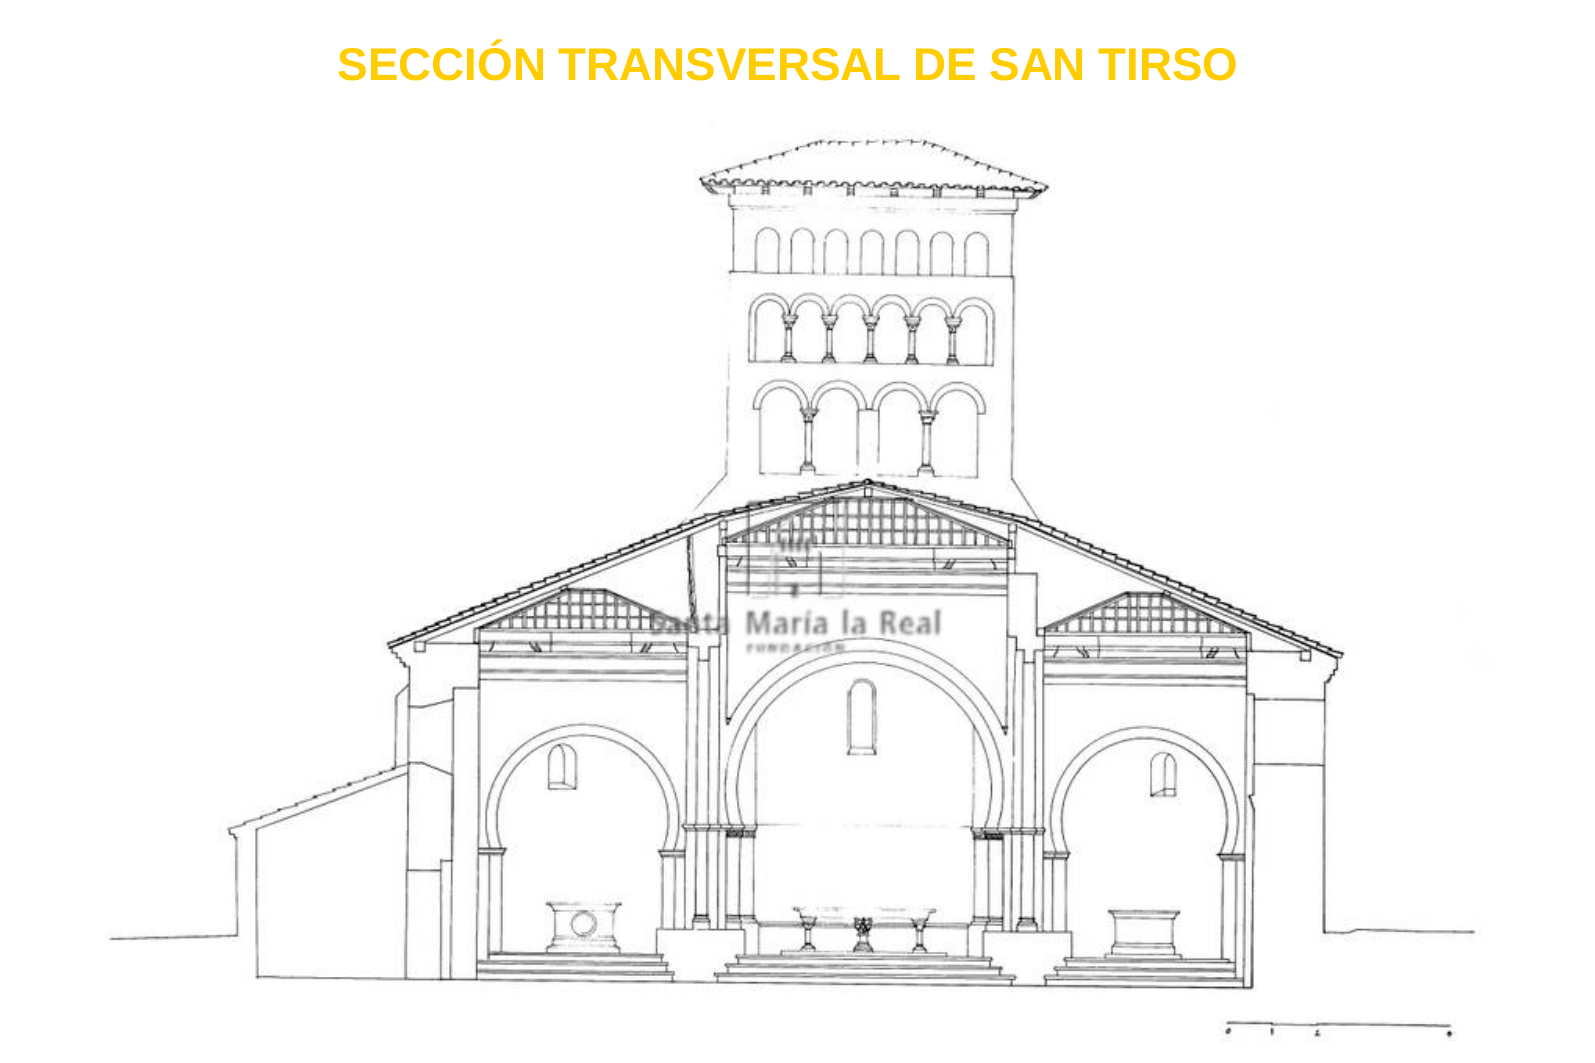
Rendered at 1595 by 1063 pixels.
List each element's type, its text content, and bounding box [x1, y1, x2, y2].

picture [93, 118, 1501, 1051]
title SECCIÓN TRANSVERSAL DE SAN TIRSO [70, 0, 1506, 154]
